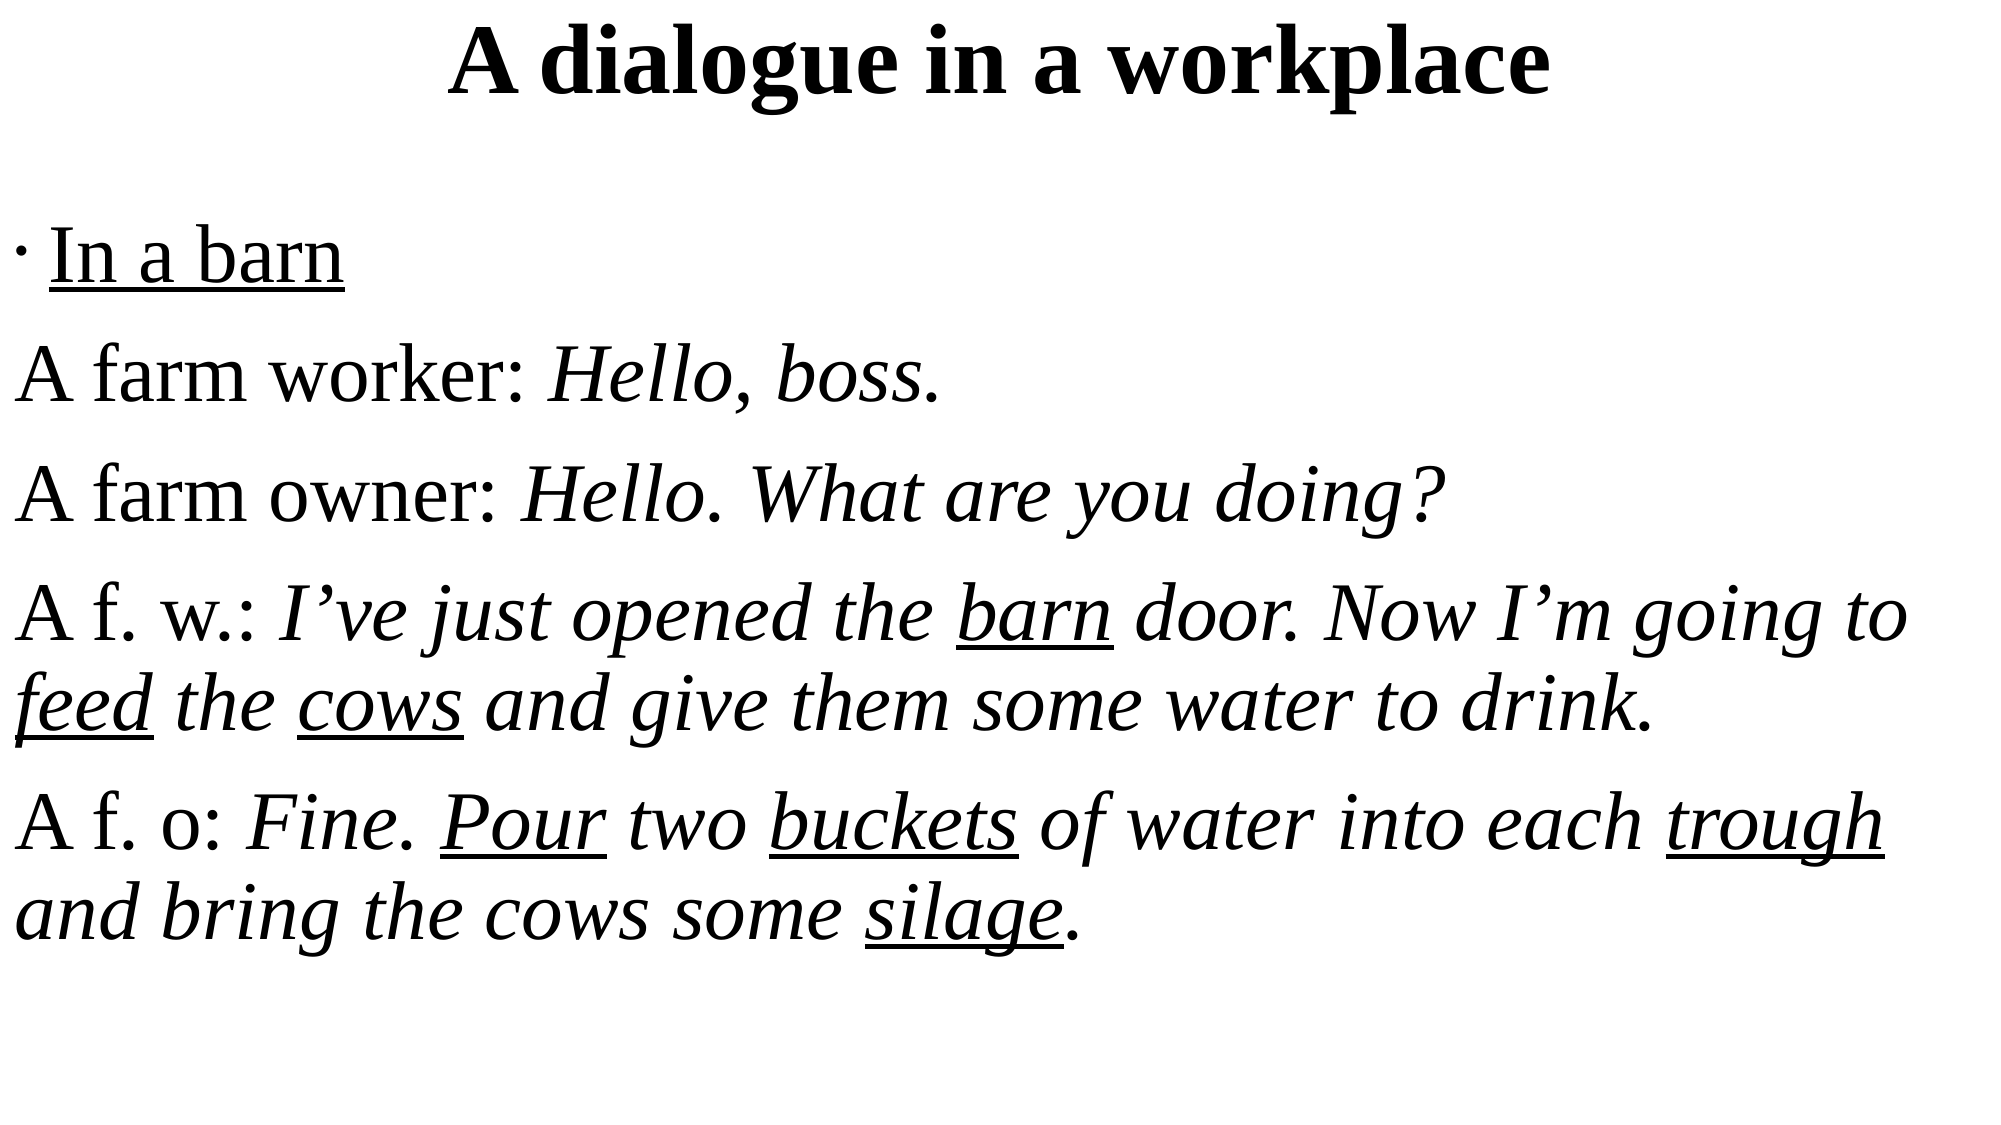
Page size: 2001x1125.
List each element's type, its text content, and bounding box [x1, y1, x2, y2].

list In a barn A farm worker: Hello, boss. A farm owner: Hello. What are you doing? A f. w.: I’ve just opened the barn door. Now I’m going to feed the cows and give them some water to drink. A f. o: Fine. Pour two buckets of water into each trough and bring the cows some silage. [0, 203, 2000, 1125]
title A dialogue in a workplace [137, 0, 1863, 203]
